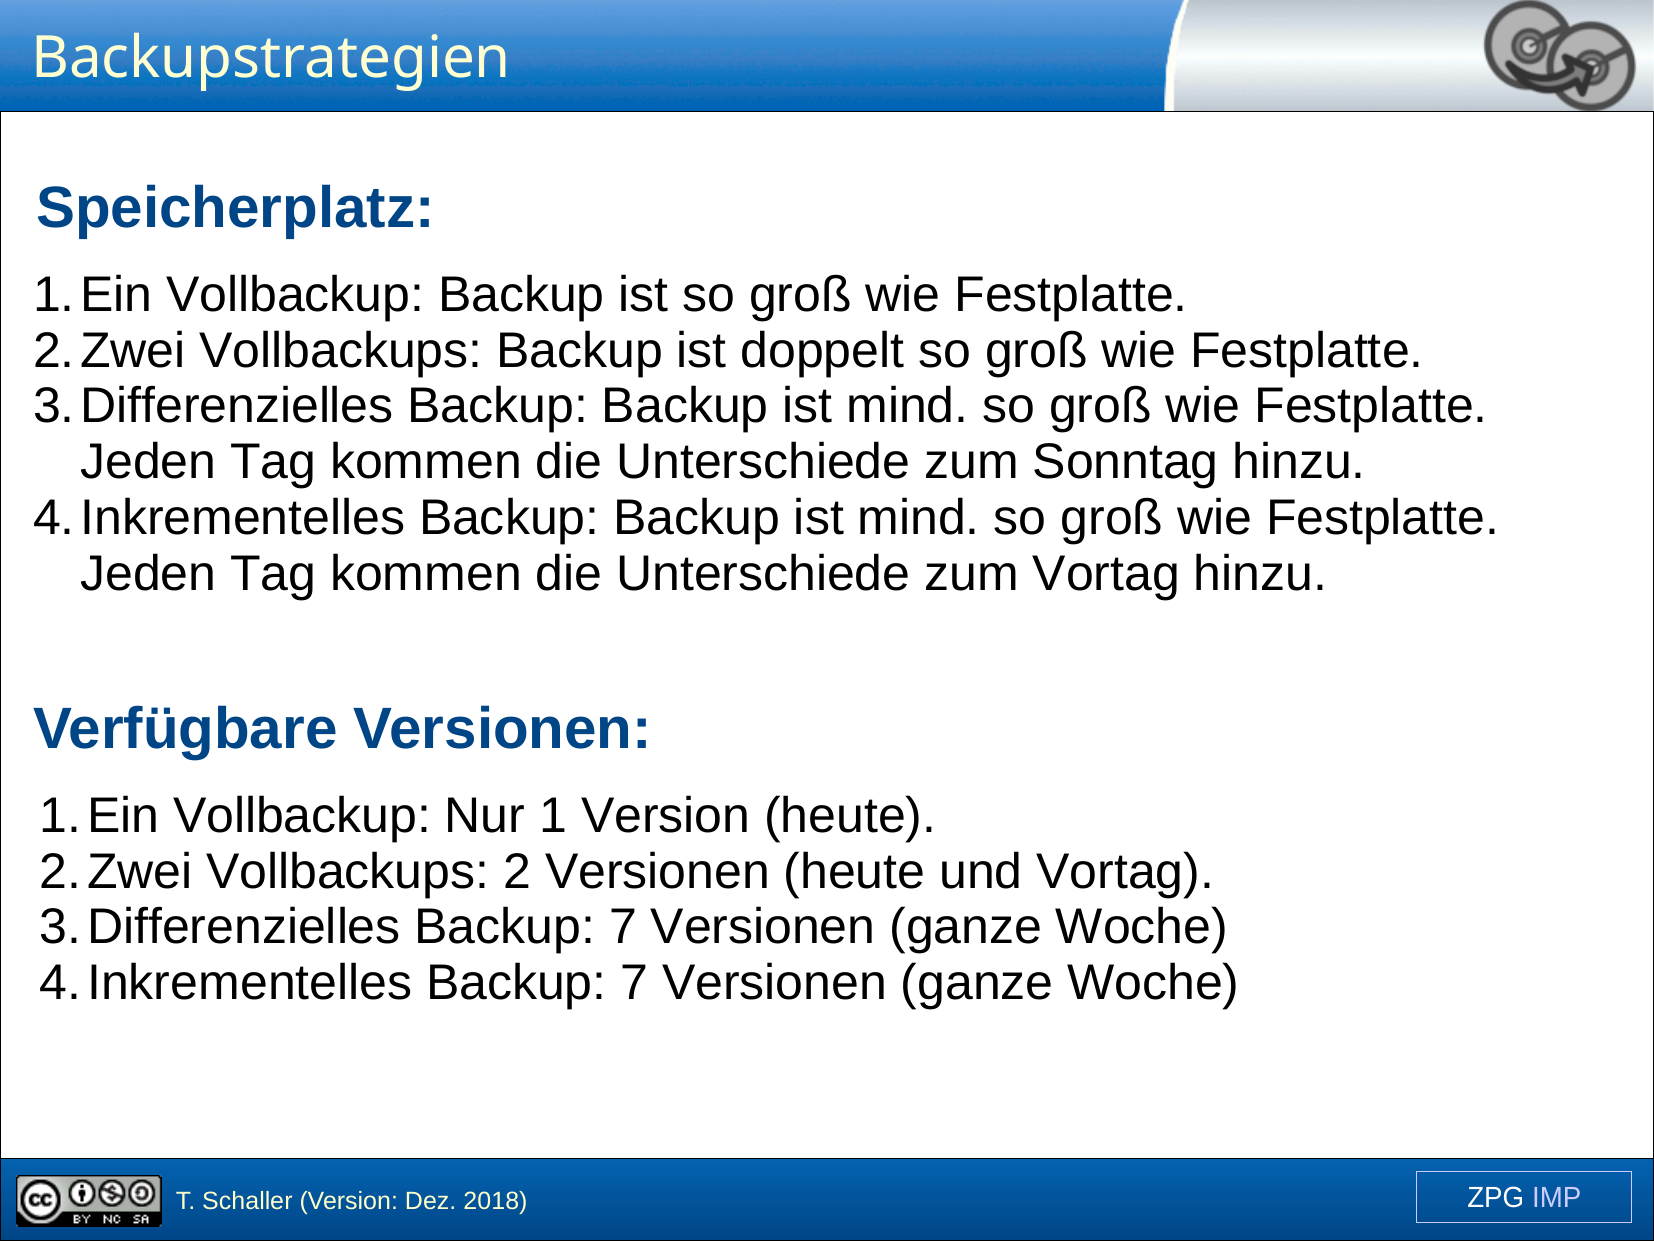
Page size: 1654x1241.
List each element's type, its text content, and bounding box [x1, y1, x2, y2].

text_box Verfügbare Versionen: [33, 696, 669, 763]
text_box Ein Vollbackup: Backup ist so groß wie Festplatte. Zwei Vollbackups: Backup ist doppelt so groß wie Festplatte. Differenzielles Backup: Backup ist mind. so groß wie Festplatte. Jeden Tag kommen die Unterschiede zum Sonntag hinzu. Inkrementelles Backup: Backup ist mind. so groß wie Festplatte. Jeden Tag kommen die Unterschiede zum Vortag hinzu. [33, 266, 1612, 641]
picture [16, 1175, 162, 1227]
title Backupstrategien [31, 16, 1151, 94]
text_box Speicherplatz: [36, 175, 504, 242]
text_box Ein Vollbackup: Nur 1 Version (heute). Zwei Vollbackups: 2 Versionen (heute und Vortag). Differenzielles Backup: 7 Versionen (ganze Woche) Inkrementelles Backup: 7 Versionen (ganze Woche) [40, 787, 1619, 1080]
picture [0, 0, 1654, 111]
